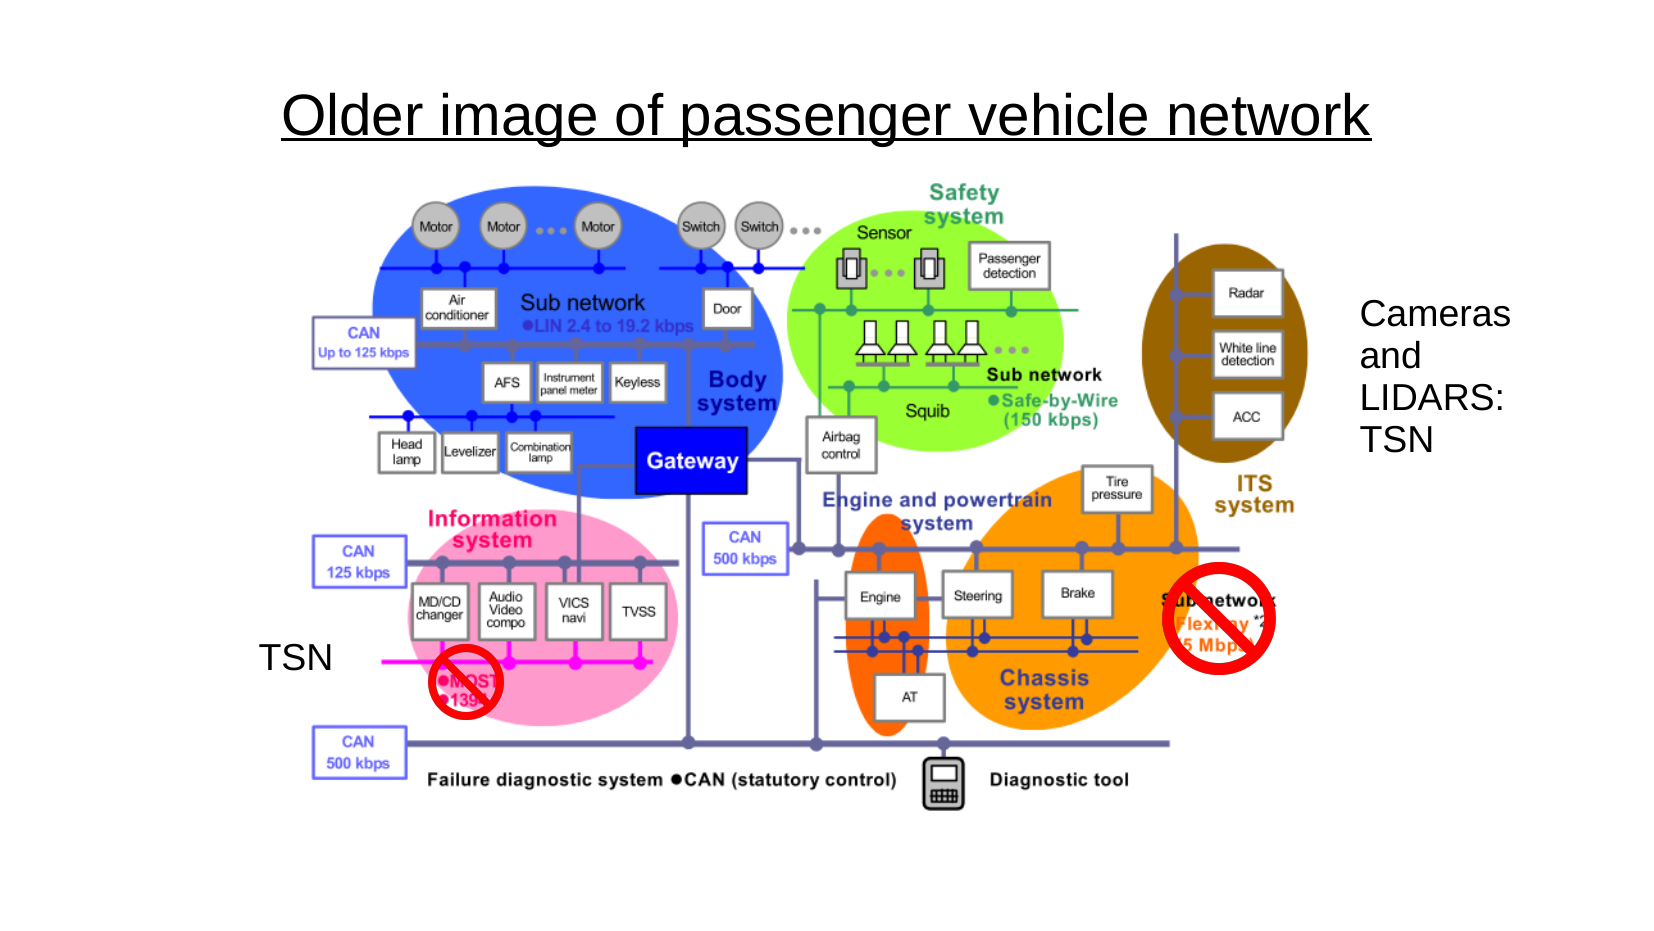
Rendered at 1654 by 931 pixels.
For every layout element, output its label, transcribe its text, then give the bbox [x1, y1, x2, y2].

text_box TSN [243, 628, 349, 686]
text_box Cameras and LIDARS: TSN [1344, 285, 1583, 469]
picture [286, 193, 1328, 826]
title Older image of passenger vehicle network [82, 37, 1571, 193]
